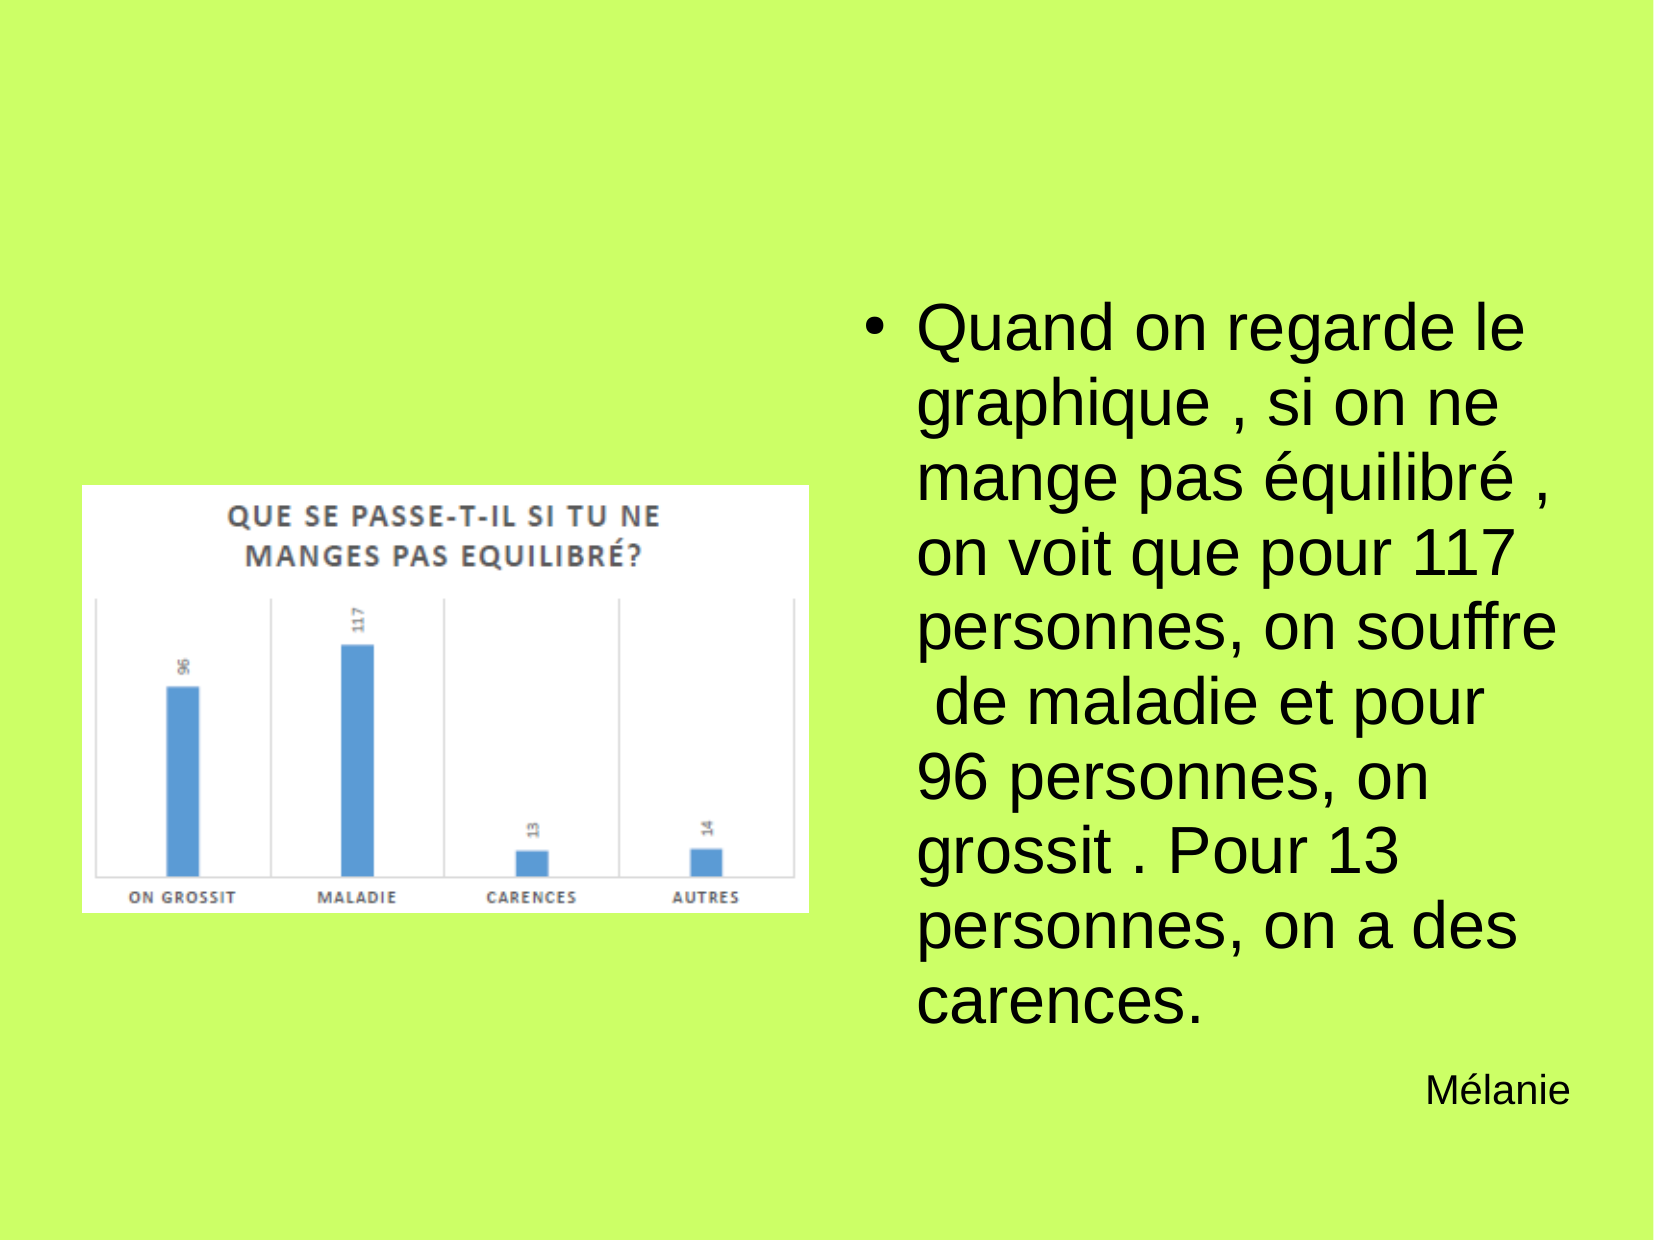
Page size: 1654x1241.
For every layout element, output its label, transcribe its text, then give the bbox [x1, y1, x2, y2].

picture [82, 485, 809, 913]
list Quand on regarde le graphique , si on ne mange pas équilibré , on voit que pour 117 personnes, on souffre de maladie et pour 96 personnes, on grossit . Pour 13 personnes, on a des carences. Mélanie [845, 290, 1572, 1115]
